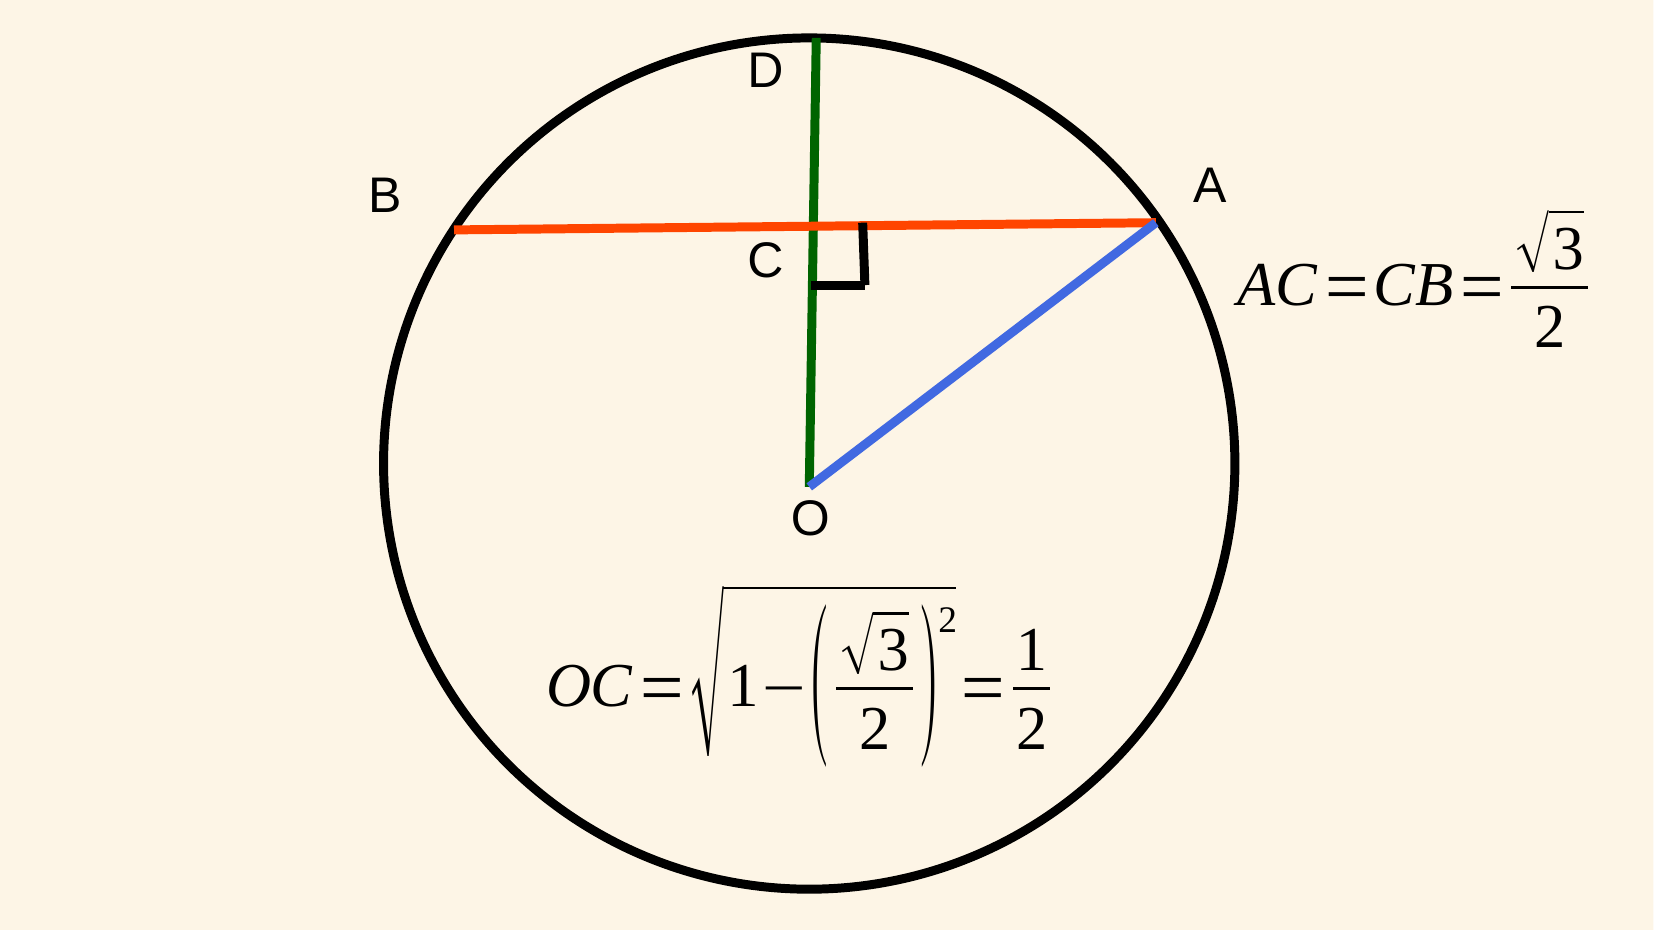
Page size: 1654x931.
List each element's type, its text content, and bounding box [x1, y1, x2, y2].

text_box A [1178, 149, 1267, 265]
chart [546, 583, 1054, 771]
text_box O [776, 483, 843, 554]
text_box C [732, 231, 808, 340]
text_box D [732, 34, 874, 117]
text_box B [353, 159, 442, 274]
text_box C [817, 231, 822, 281]
text_box C [817, 290, 822, 340]
chart [1231, 207, 1592, 362]
